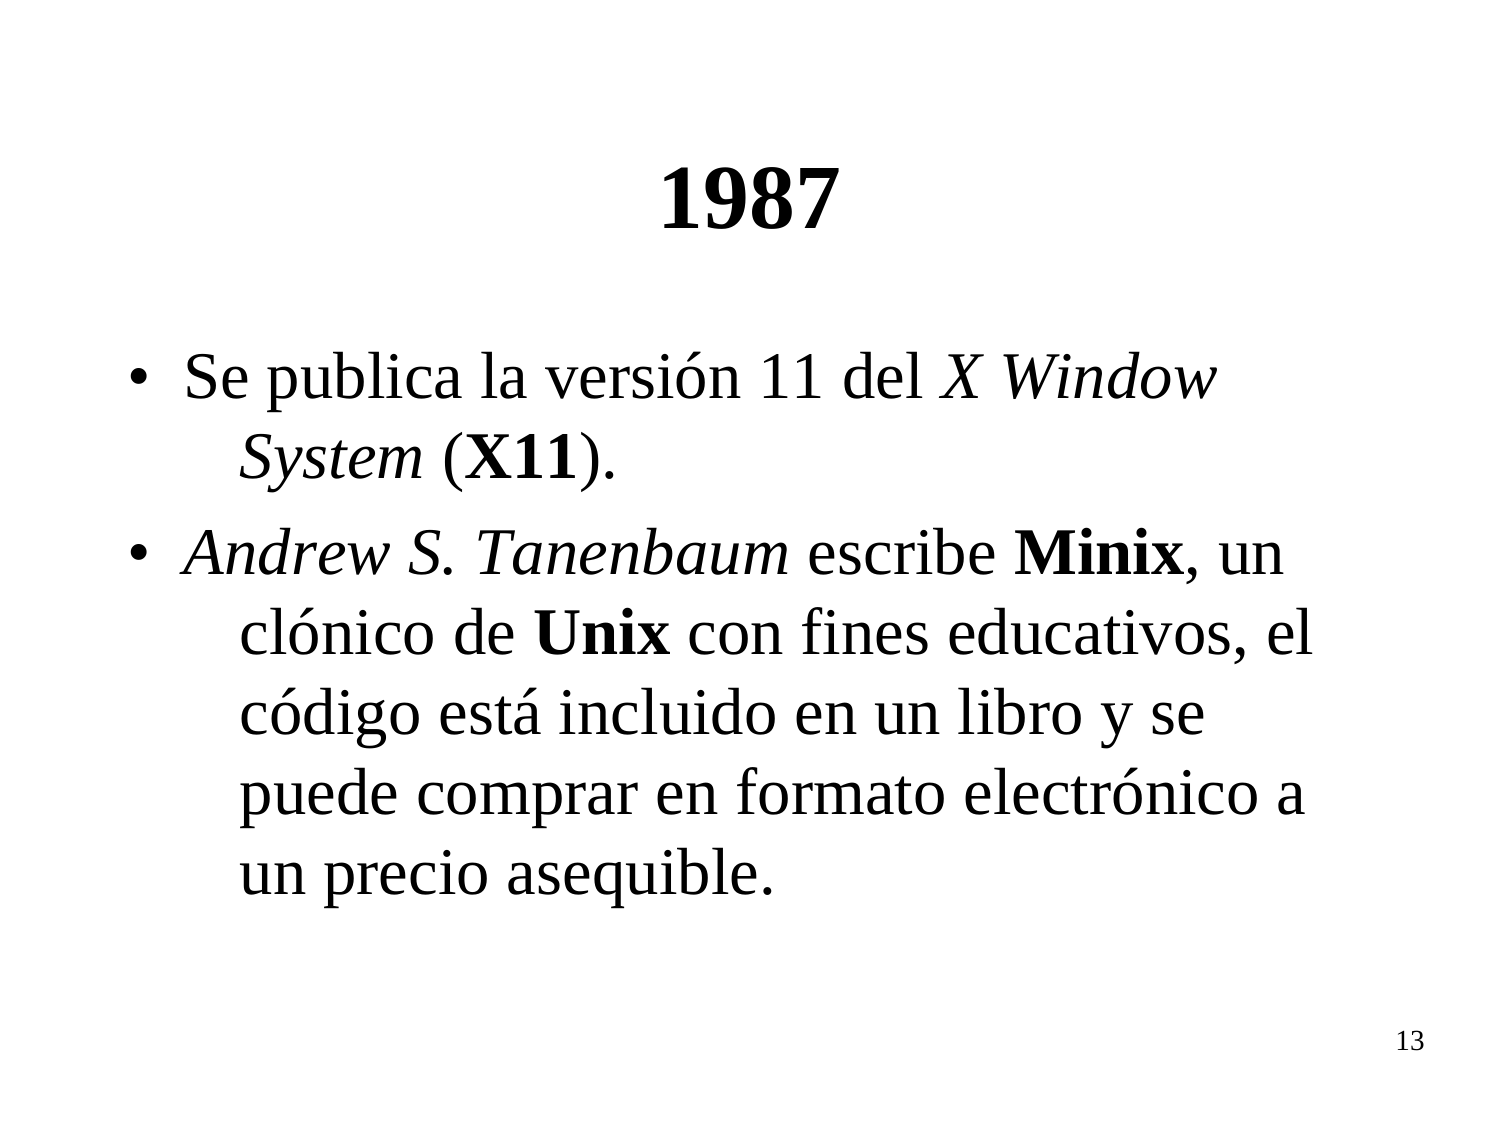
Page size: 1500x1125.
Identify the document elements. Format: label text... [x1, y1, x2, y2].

title 1987 [112, 99, 1388, 288]
list Se publica la versión 11 del X Window System (X11). Andrew S. Tanenbaum escribe Minix, un clónico de Unix con fines educativos, el código está incluido en un libro y se puede comprar en formato electrónico a un precio asequible. [112, 324, 1388, 1000]
